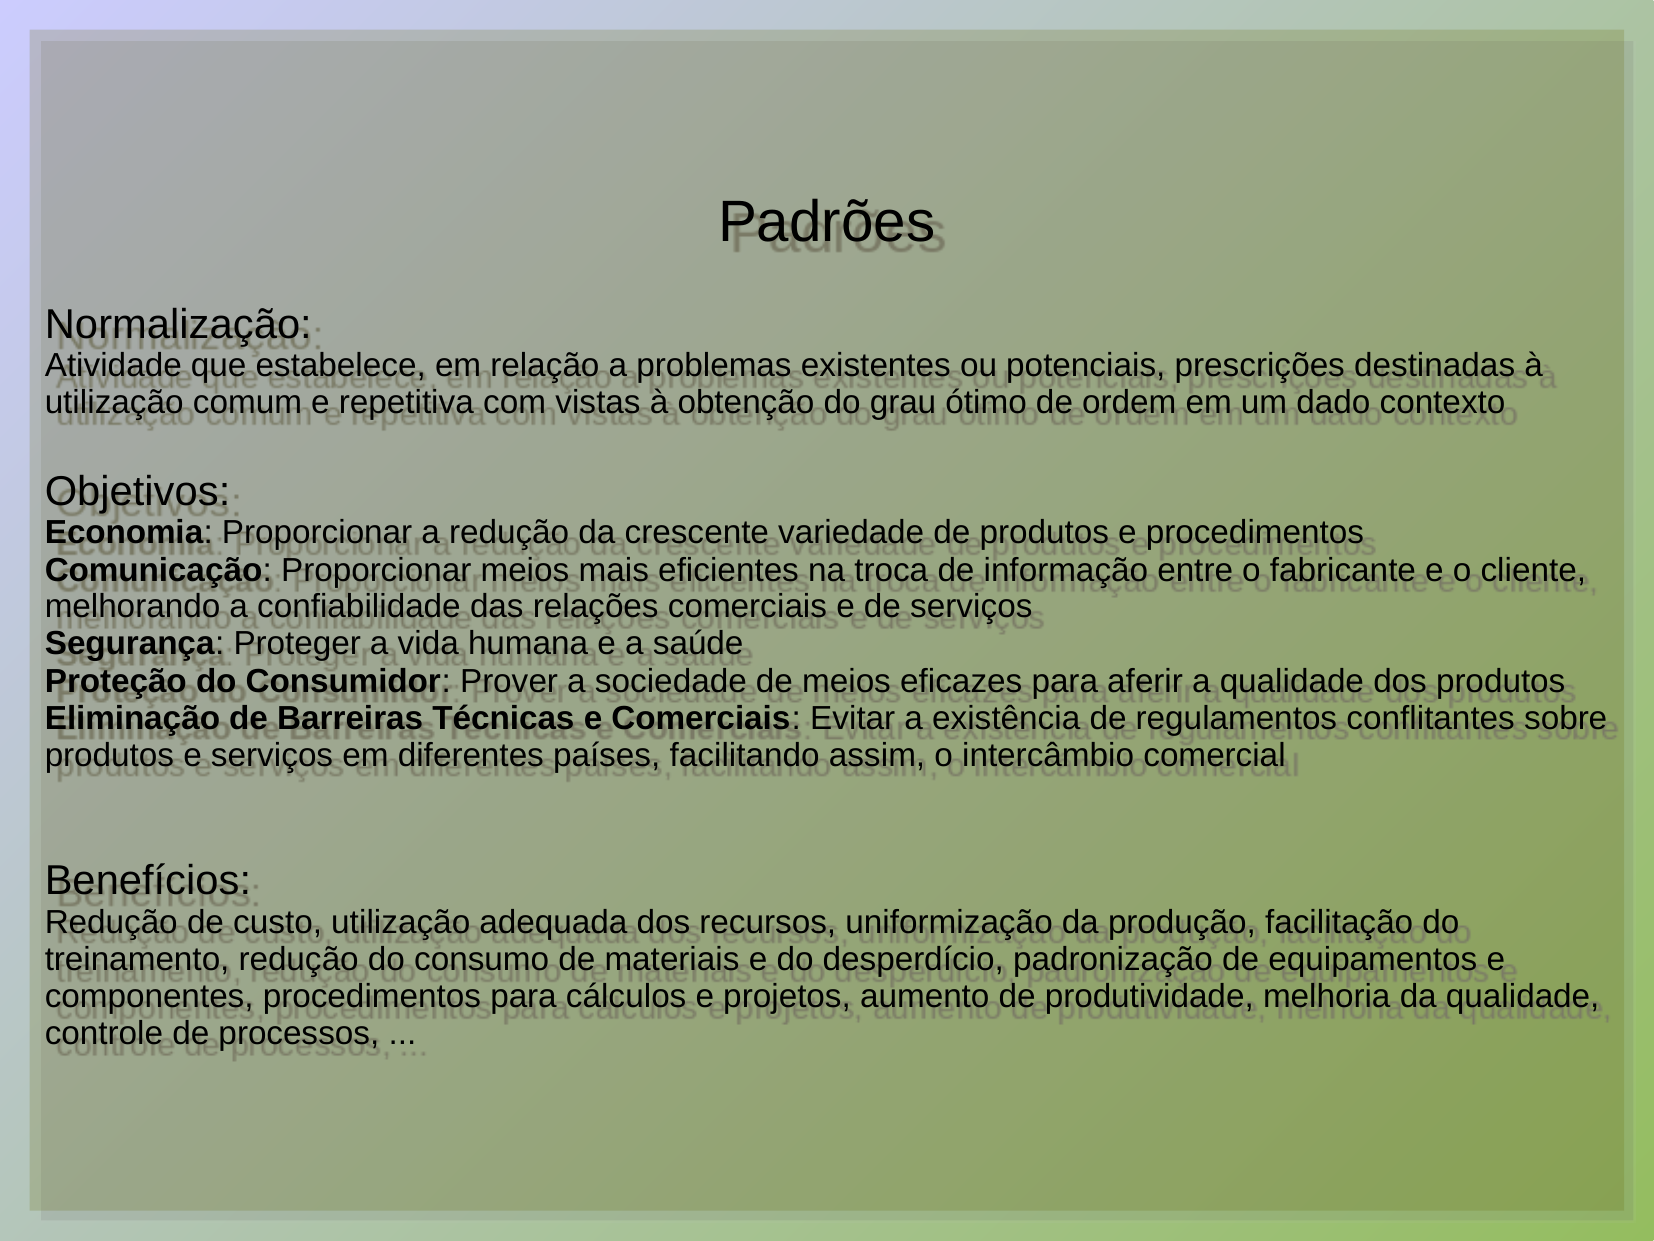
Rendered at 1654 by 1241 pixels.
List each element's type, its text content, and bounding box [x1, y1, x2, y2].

text_box Padrões Normalização: Atividade que estabelece, em relação a problemas existentes ou potenciais, prescrições destinadas à utilização comum e repetitiva com vistas à obtenção do grau ótimo de ordem em um dado contexto Objetivos: Economia: Proporcionar a redução da crescente variedade de produtos e procedimentos Comunicação: Proporcionar meios mais eficientes na troca de informação entre o fabricante e o cliente, melhorando a confiabilidade das relações comerciais e de serviços Segurança: Proteger a vida humana e a saúde Proteção do Consumidor: Prover a sociedade de meios eficazes para aferir a qualidade dos produtos Eliminação de Barreiras Técnicas e Comerciais: Evitar a existência de regulamentos conflitantes sobre produtos e serviços em diferentes países, facilitando assim, o intercâmbio comercial Benefícios: Redução de custo, utilização adequada dos recursos, uniformização da produção, facilitação do treinamento, redução do consumo de materiais e do desperdício, padronização de equipamentos e componentes, procedimentos para cálculos e projetos, aumento de produtividade, melhoria da qualidade, controle de processos, ... [29, 29, 1625, 1211]
